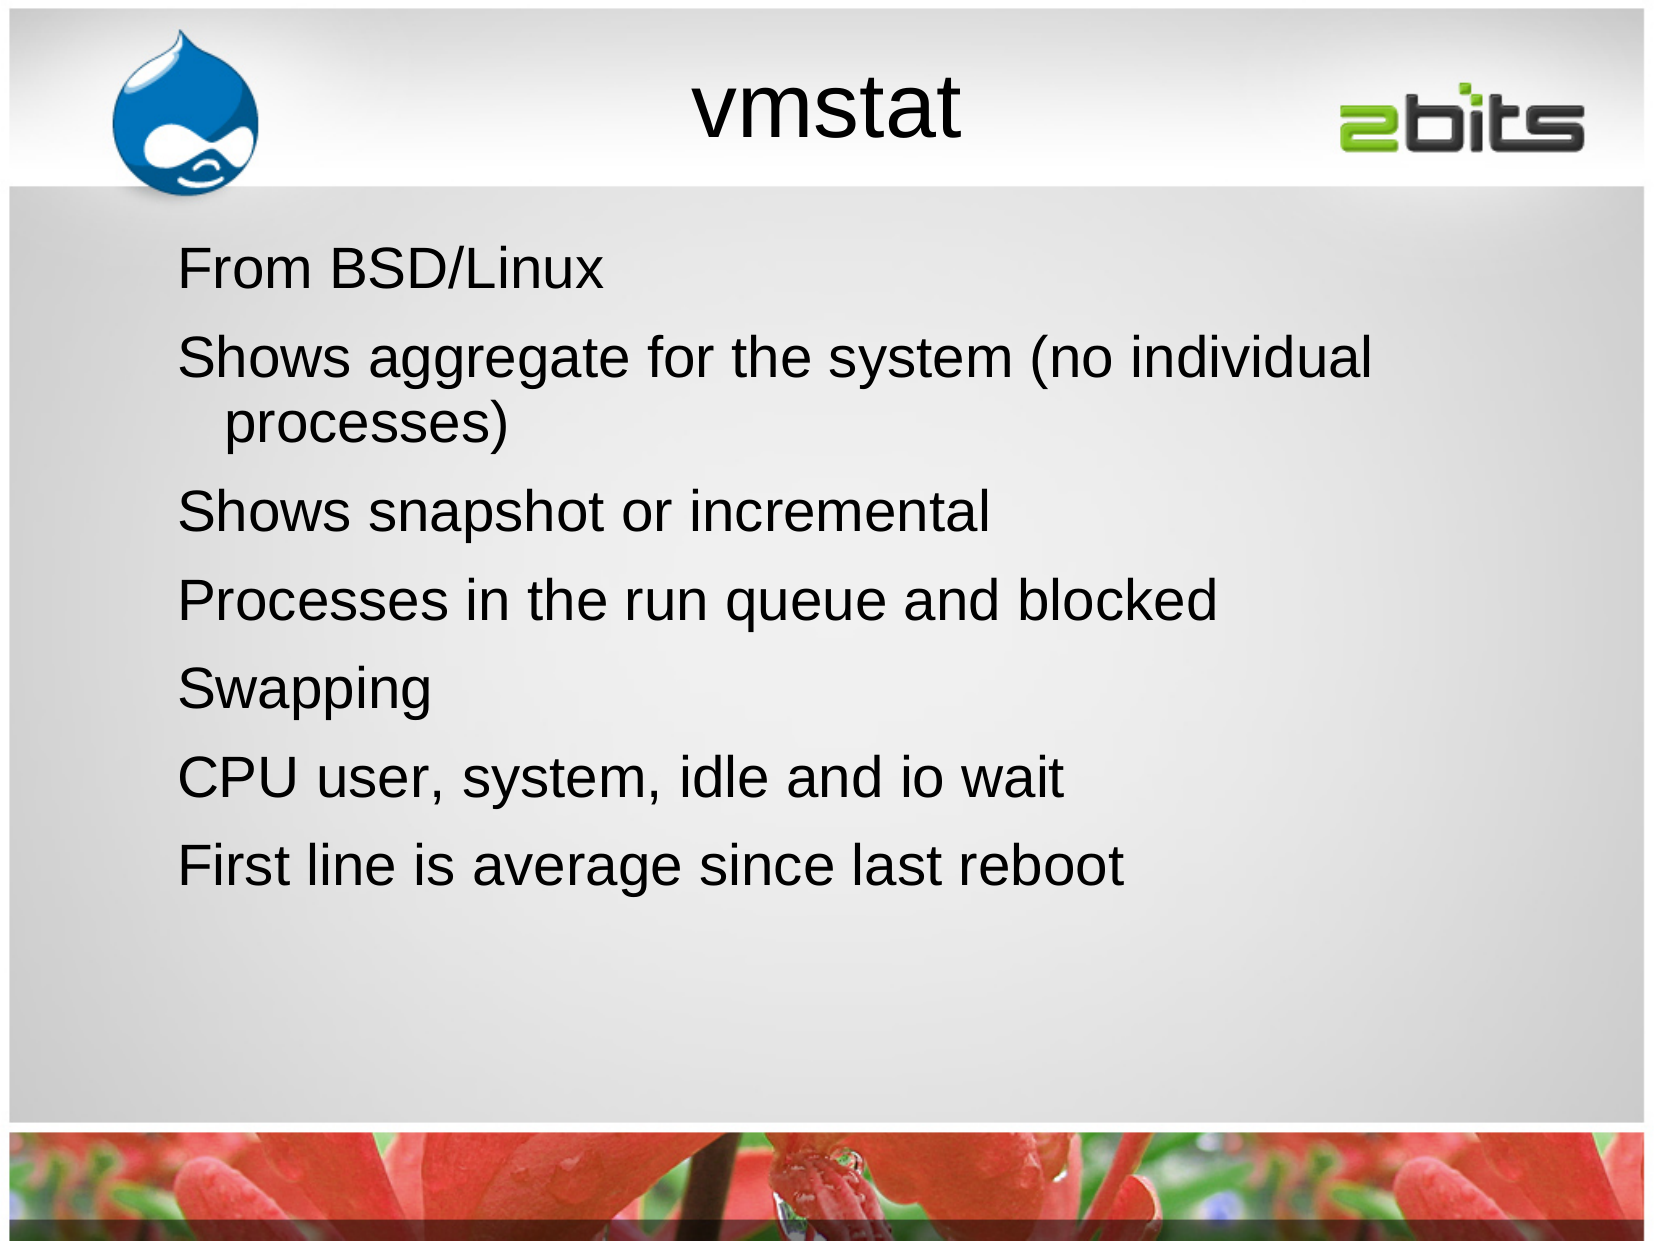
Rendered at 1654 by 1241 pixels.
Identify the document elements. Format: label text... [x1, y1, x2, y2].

list From BSD/Linux Shows aggregate for the system (no individual processes) Shows snapshot or incremental Processes in the run queue and blocked Swapping CPU user, system, idle and io wait First line is average since last reboot [82, 236, 1571, 1125]
title vmstat [82, 2, 1571, 210]
picture [0, 0, 1654, 1241]
